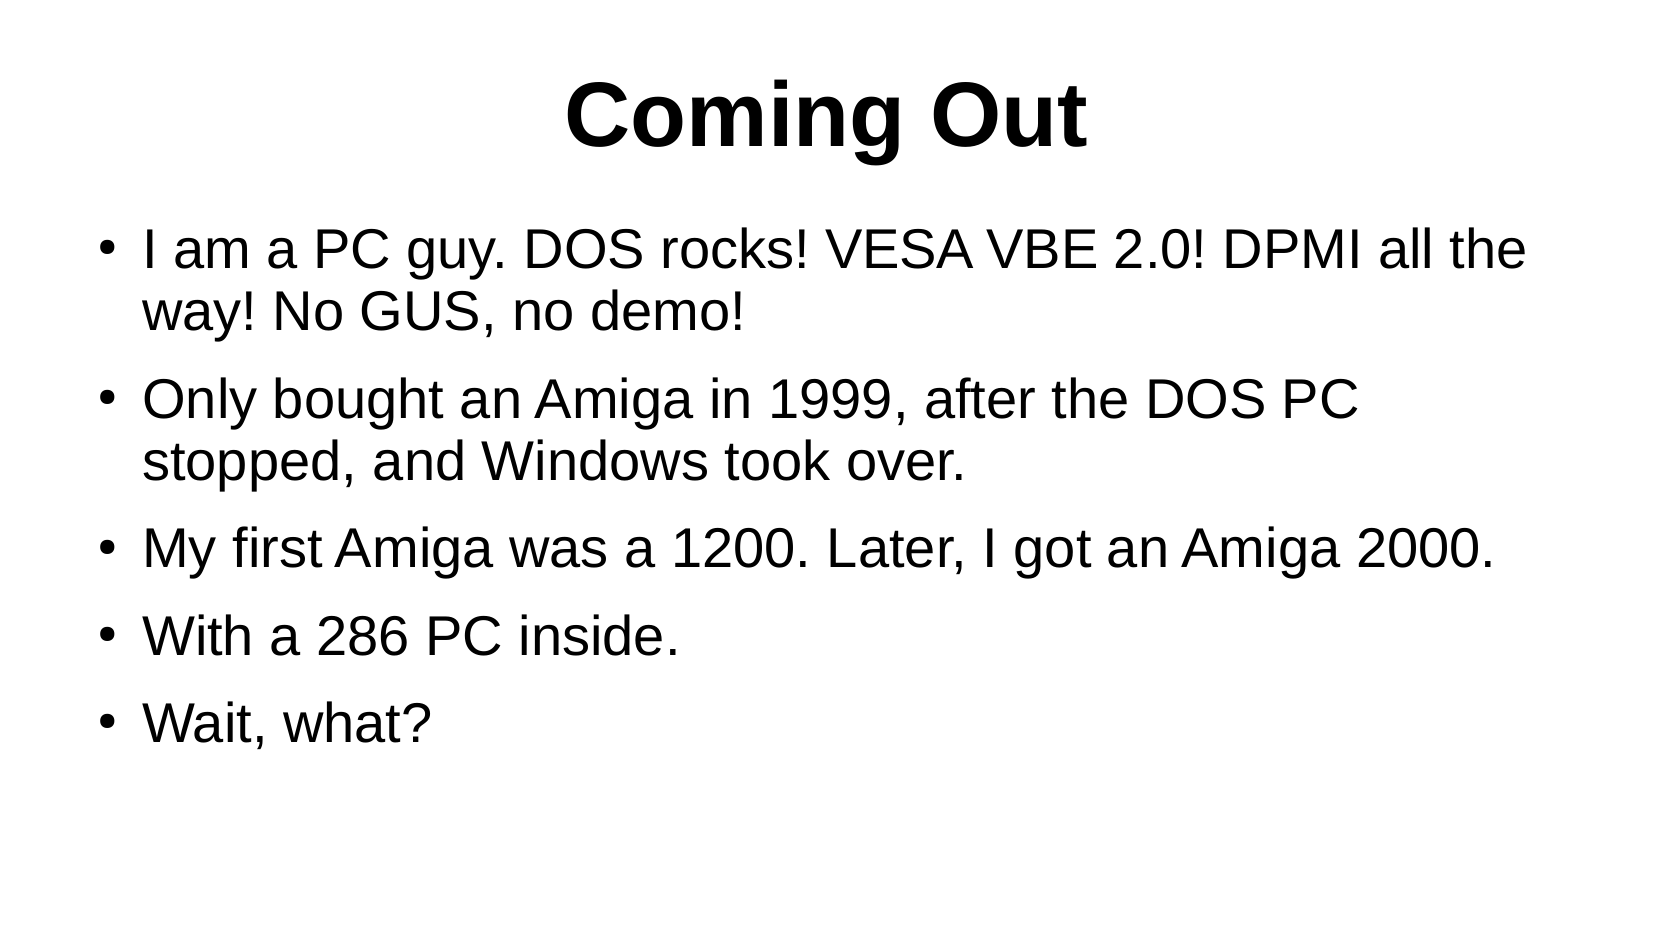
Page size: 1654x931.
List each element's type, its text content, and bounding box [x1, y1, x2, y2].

list I am a PC guy. DOS rocks! VESA VBE 2.0! DPMI all the way! No GUS, no demo! Only bought an Amiga in 1999, after the DOS PC stopped, and Windows took over. My first Amiga was a 1200. Later, I got an Amiga 2000. With a 286 PC inside. Wait, what? [82, 217, 1571, 758]
title Coming Out [82, 37, 1571, 193]
